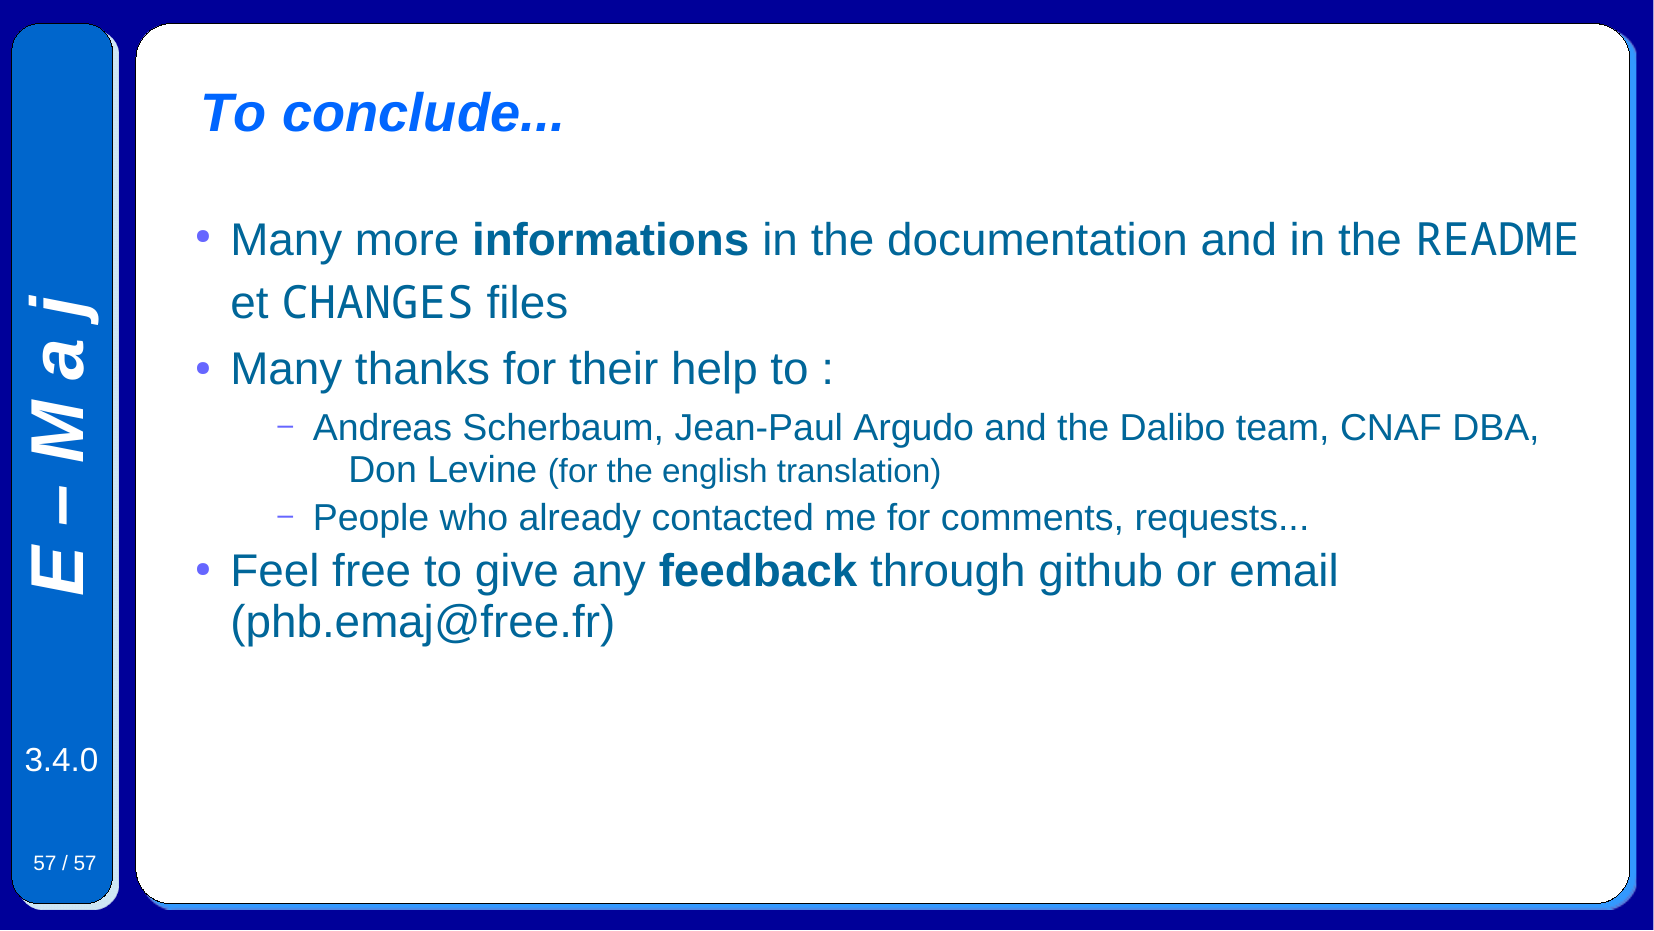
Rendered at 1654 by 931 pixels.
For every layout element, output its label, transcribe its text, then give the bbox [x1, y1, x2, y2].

list Many more informations in the documentation and in the README et CHANGES files Many thanks for their help to : Andreas Scherbaum, Jean-Paul Argudo and the Dalibo team, CNAF DBA, Don Levine (for the english translation) People who already contacted me for comments, requests... Feel free to give any feedback through github or email (phb.emaj@free.fr) [177, 206, 1587, 827]
title To conclude... [200, 34, 1575, 191]
